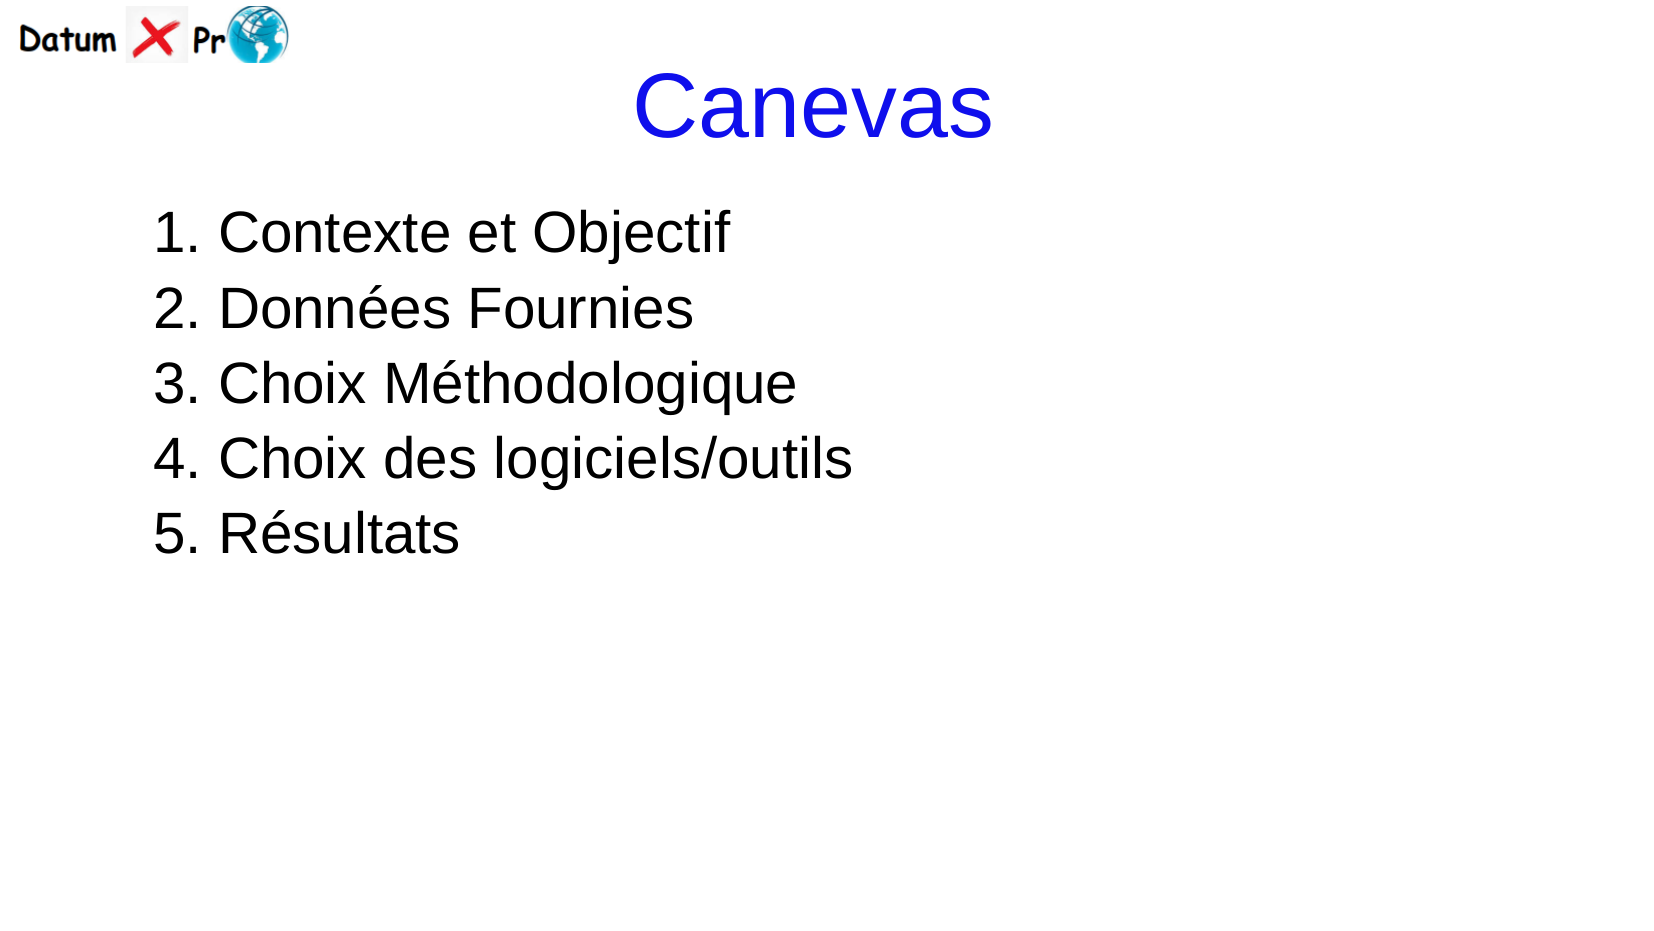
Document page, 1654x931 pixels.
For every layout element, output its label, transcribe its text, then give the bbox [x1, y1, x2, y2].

text_box 1. Contexte et Objectif 2. Données Fournies 3. Choix Méthodologique 4. Choix des logiciels/outils 5. Résultats [153, 200, 1465, 650]
picture [0, 6, 319, 63]
text_box Canevas [82, 35, 1571, 166]
